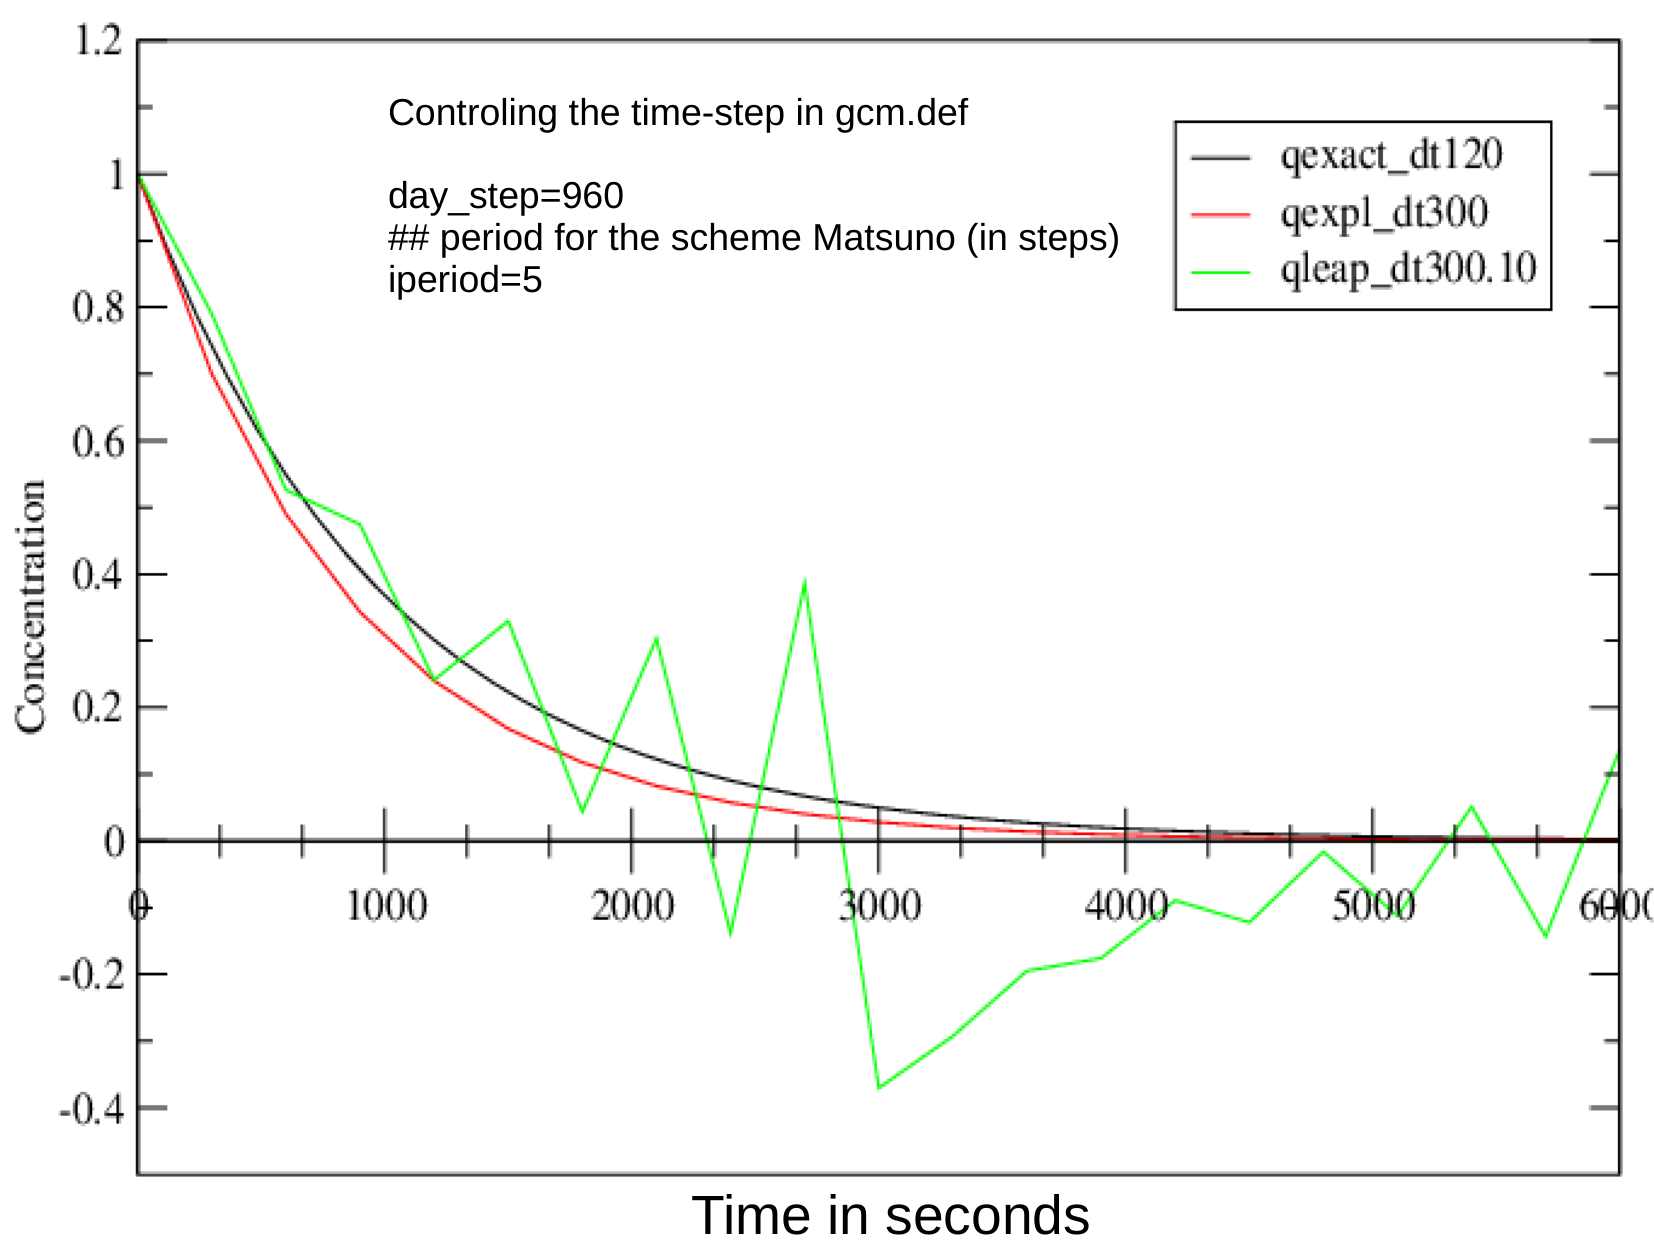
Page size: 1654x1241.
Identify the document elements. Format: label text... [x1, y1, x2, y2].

text_box Time in seconds [676, 1177, 1107, 1241]
text_box Controling the time-step in gcm.def day_step=960 ## period for the scheme Matsuno (in steps) iperiod=5 [373, 83, 1633, 415]
picture [10, 20, 1654, 1235]
